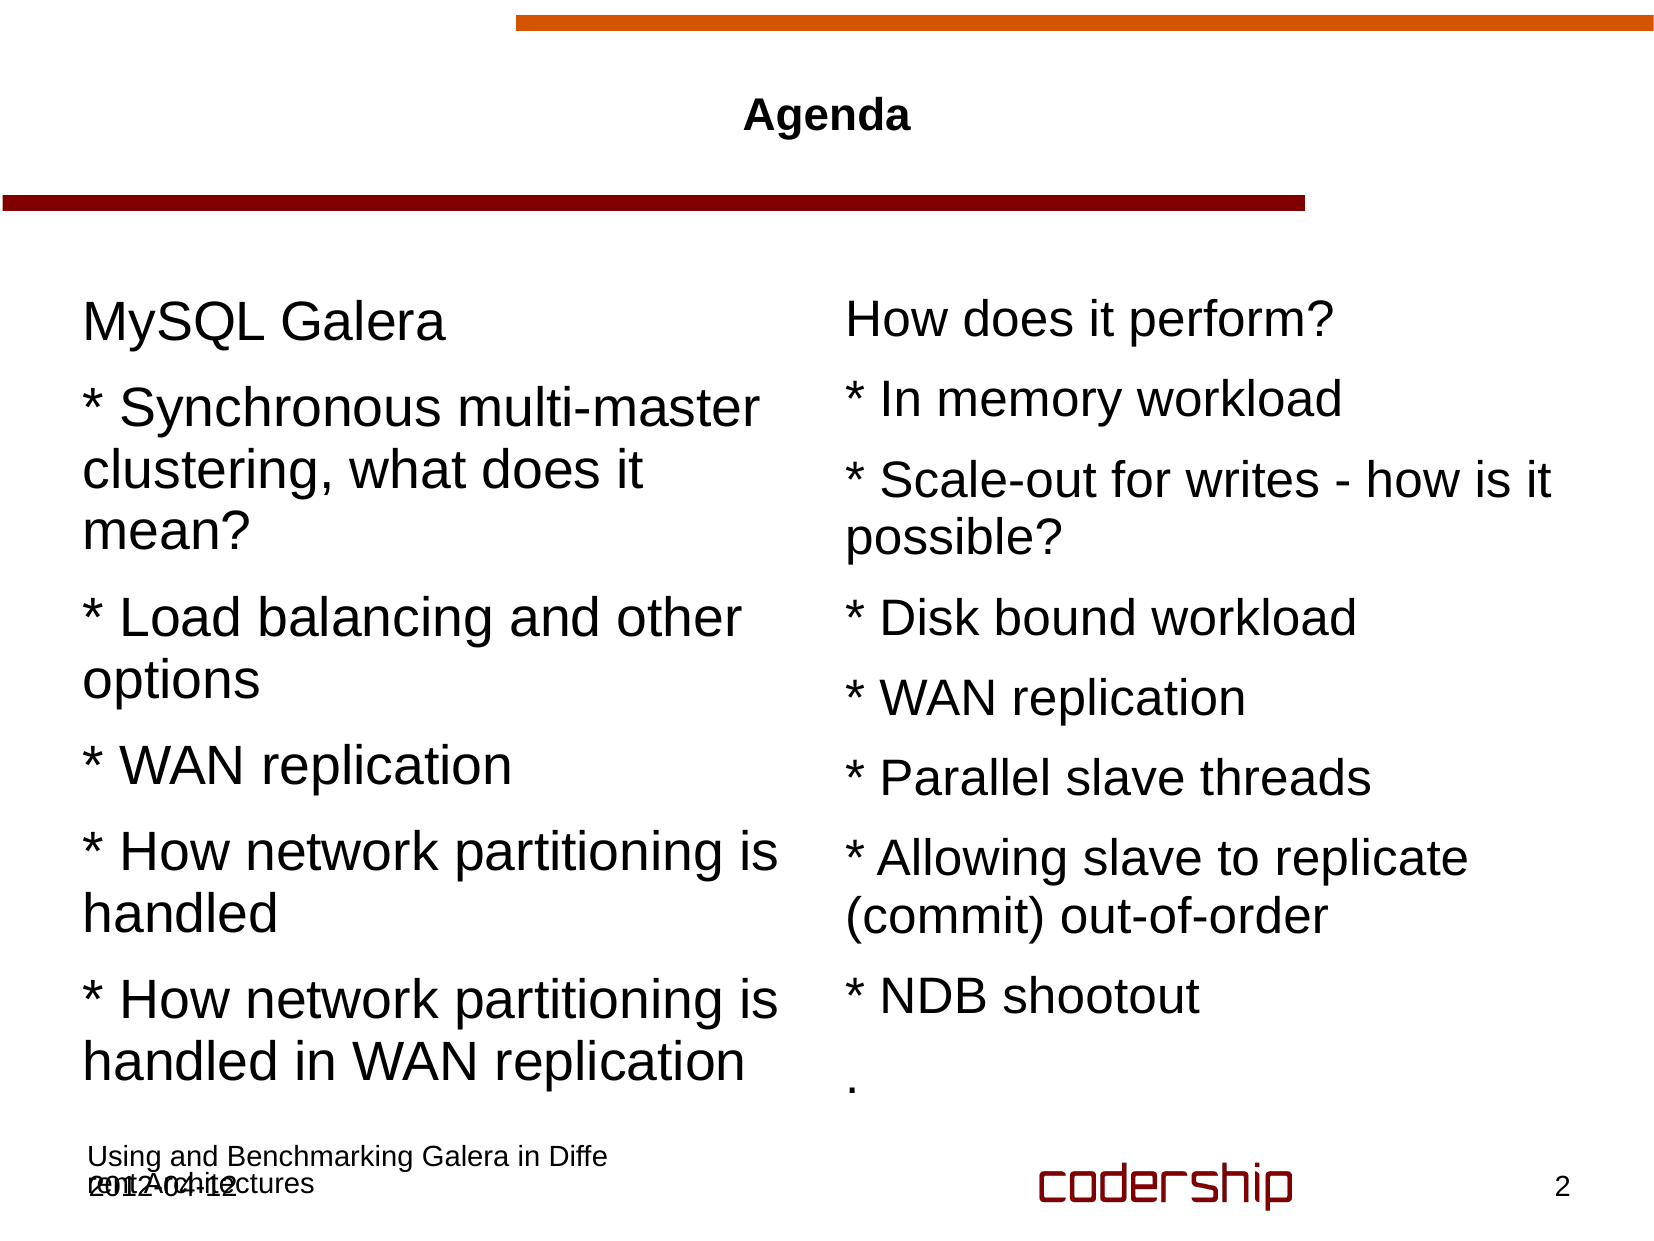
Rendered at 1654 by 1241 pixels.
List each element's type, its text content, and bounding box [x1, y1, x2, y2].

title Agenda [82, 49, 1571, 181]
list How does it perform? * In memory workload * Scale-out for writes - how is it possible? * Disk bound workload * WAN replication * Parallel slave threads * Allowing slave to replicate (commit) out-of-order * NDB shootout . [845, 290, 1572, 1109]
list MySQL Galera * Synchronous multi-master clustering, what does it mean? * Load balancing and other options * WAN replication * How network partitioning is handled * How network partitioning is handled in WAN replication [82, 290, 809, 1109]
picture [516, 15, 1654, 31]
picture [1035, 1158, 1296, 1215]
picture [2, 195, 1305, 211]
